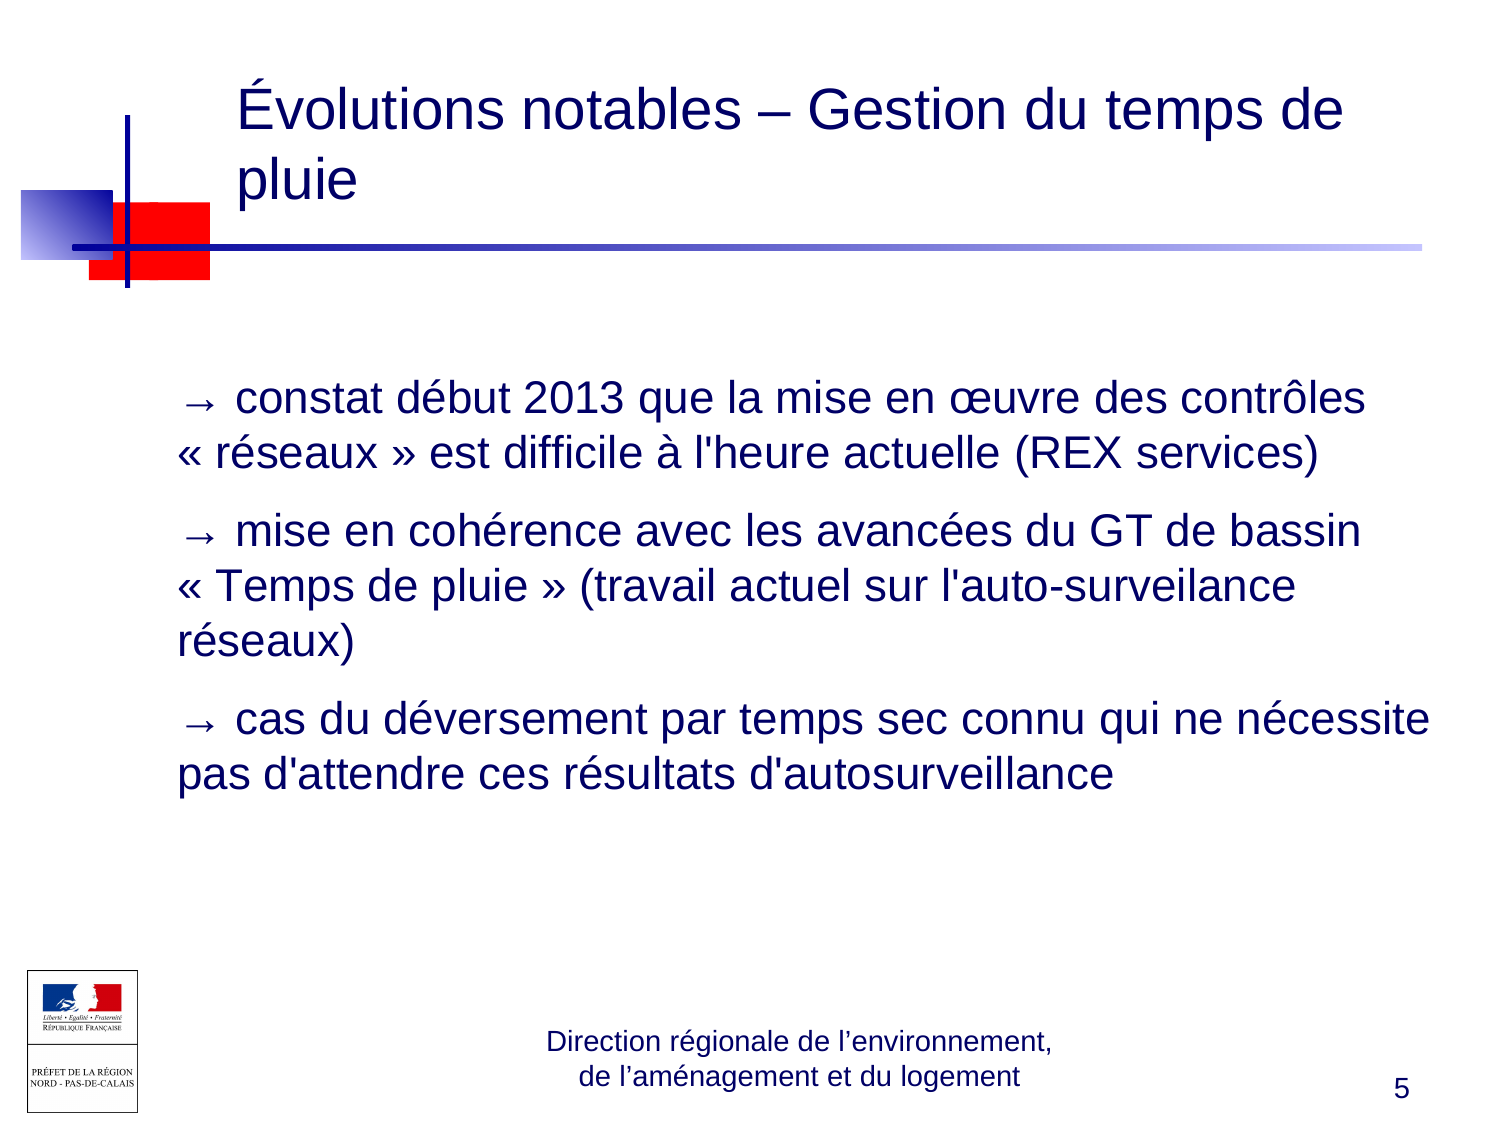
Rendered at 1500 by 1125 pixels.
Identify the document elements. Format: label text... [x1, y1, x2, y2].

picture [27, 970, 138, 1113]
title Évolutions notables – Gestion du temps de pluie [236, 70, 1447, 211]
list → constat début 2013 que la mise en œuvre des contrôles « réseaux » est difficile à l'heure actuelle (REX services) → mise en cohérence avec les avancées du GT de bassin « Temps de pluie » (travail actuel sur l'auto-surveilance réseaux) → cas du déversement par temps sec connu qui ne nécessite pas d'attendre ces résultats d'autosurveillance [177, 289, 1485, 1125]
